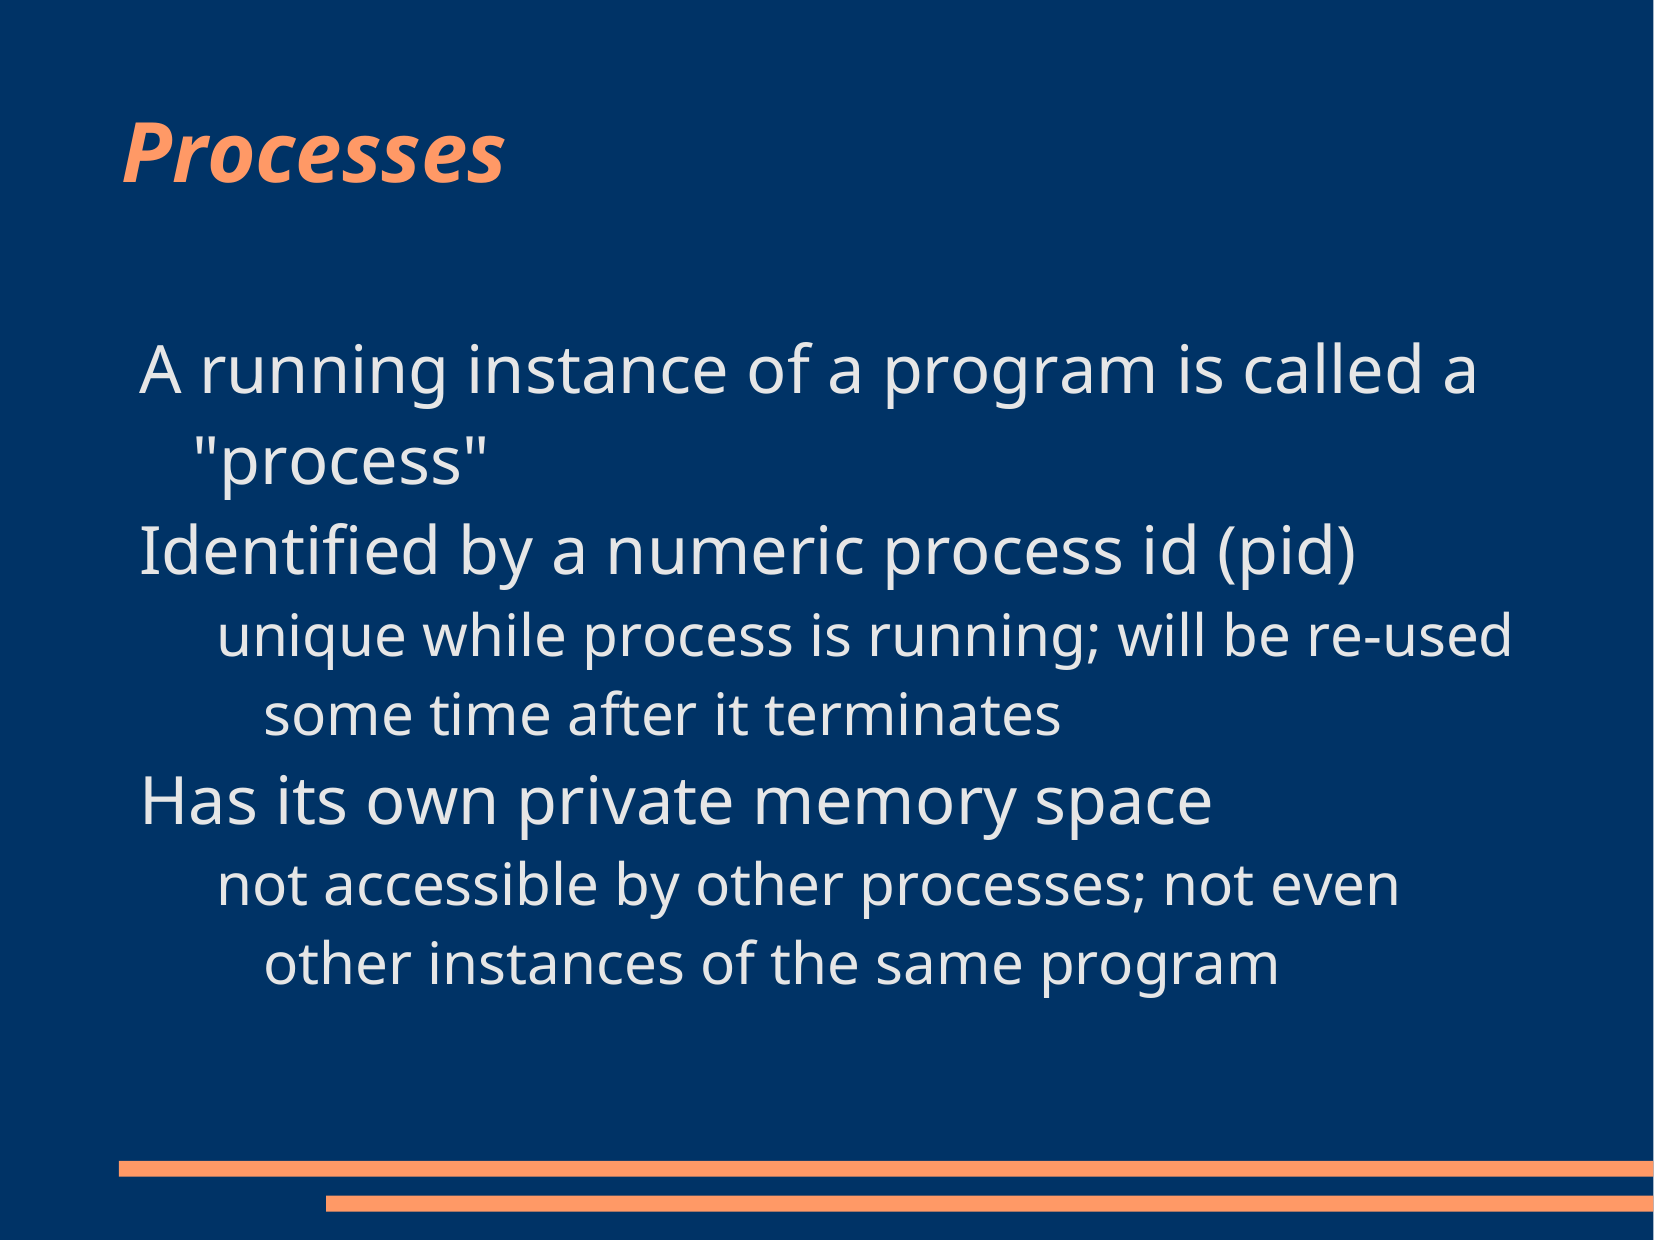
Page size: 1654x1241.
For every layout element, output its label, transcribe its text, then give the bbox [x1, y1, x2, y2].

list A running instance of a program is called a "process" Identified by a numeric process id (pid) unique while process is running; will be re-used some time after it terminates Has its own private memory space not accessible by other processes; not even other instances of the same program [121, 322, 1561, 1132]
title Processes [121, 46, 1534, 254]
